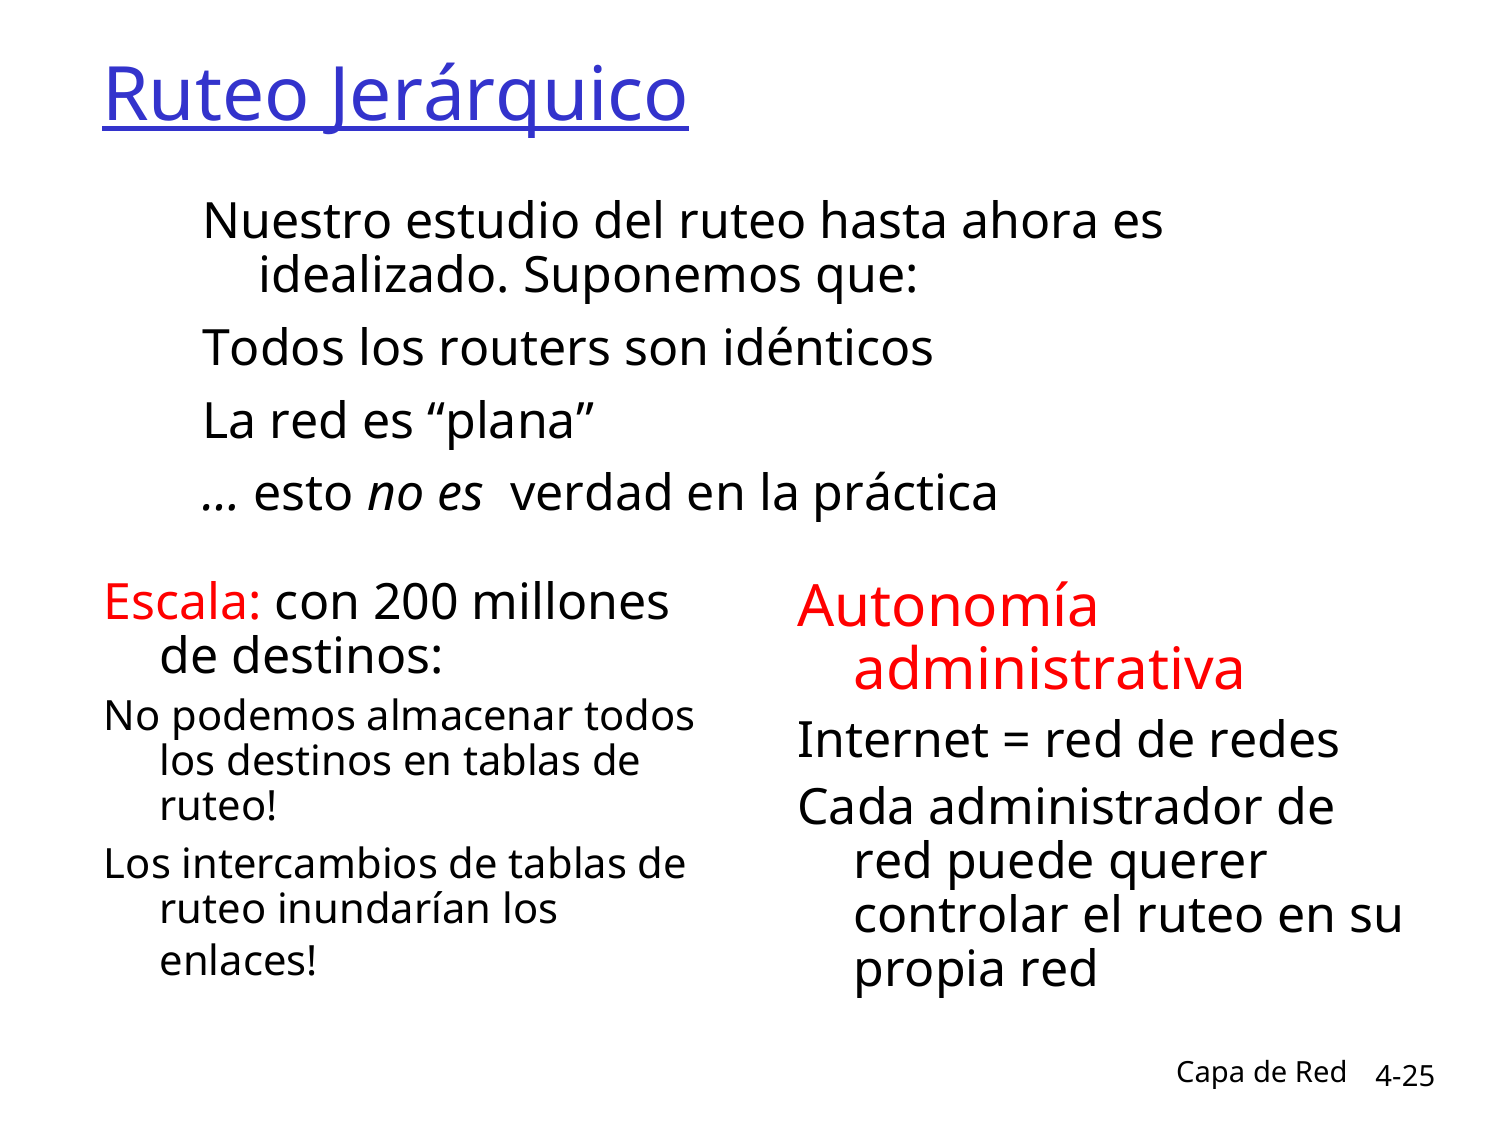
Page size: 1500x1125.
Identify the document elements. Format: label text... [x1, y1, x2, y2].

text_box Escala: con 200 millones de destinos: No podemos almacenar todos los destinos en tablas de ruteo! Los intercambios de tablas de ruteo inundarían los enlaces! [88, 568, 715, 995]
text_box Autonomía administrativa Internet = red de redes Cada administrador de red puede querer controlar el ruteo en su propia red [782, 568, 1443, 1005]
text_box Ruteo Jerárquico [87, 47, 1363, 145]
text_box Nuestro estudio del ruteo hasta ahora es idealizado. Suponemos que: Todos los routers son idénticos La red es “plana” … esto no es verdad en la práctica [187, 187, 1392, 529]
